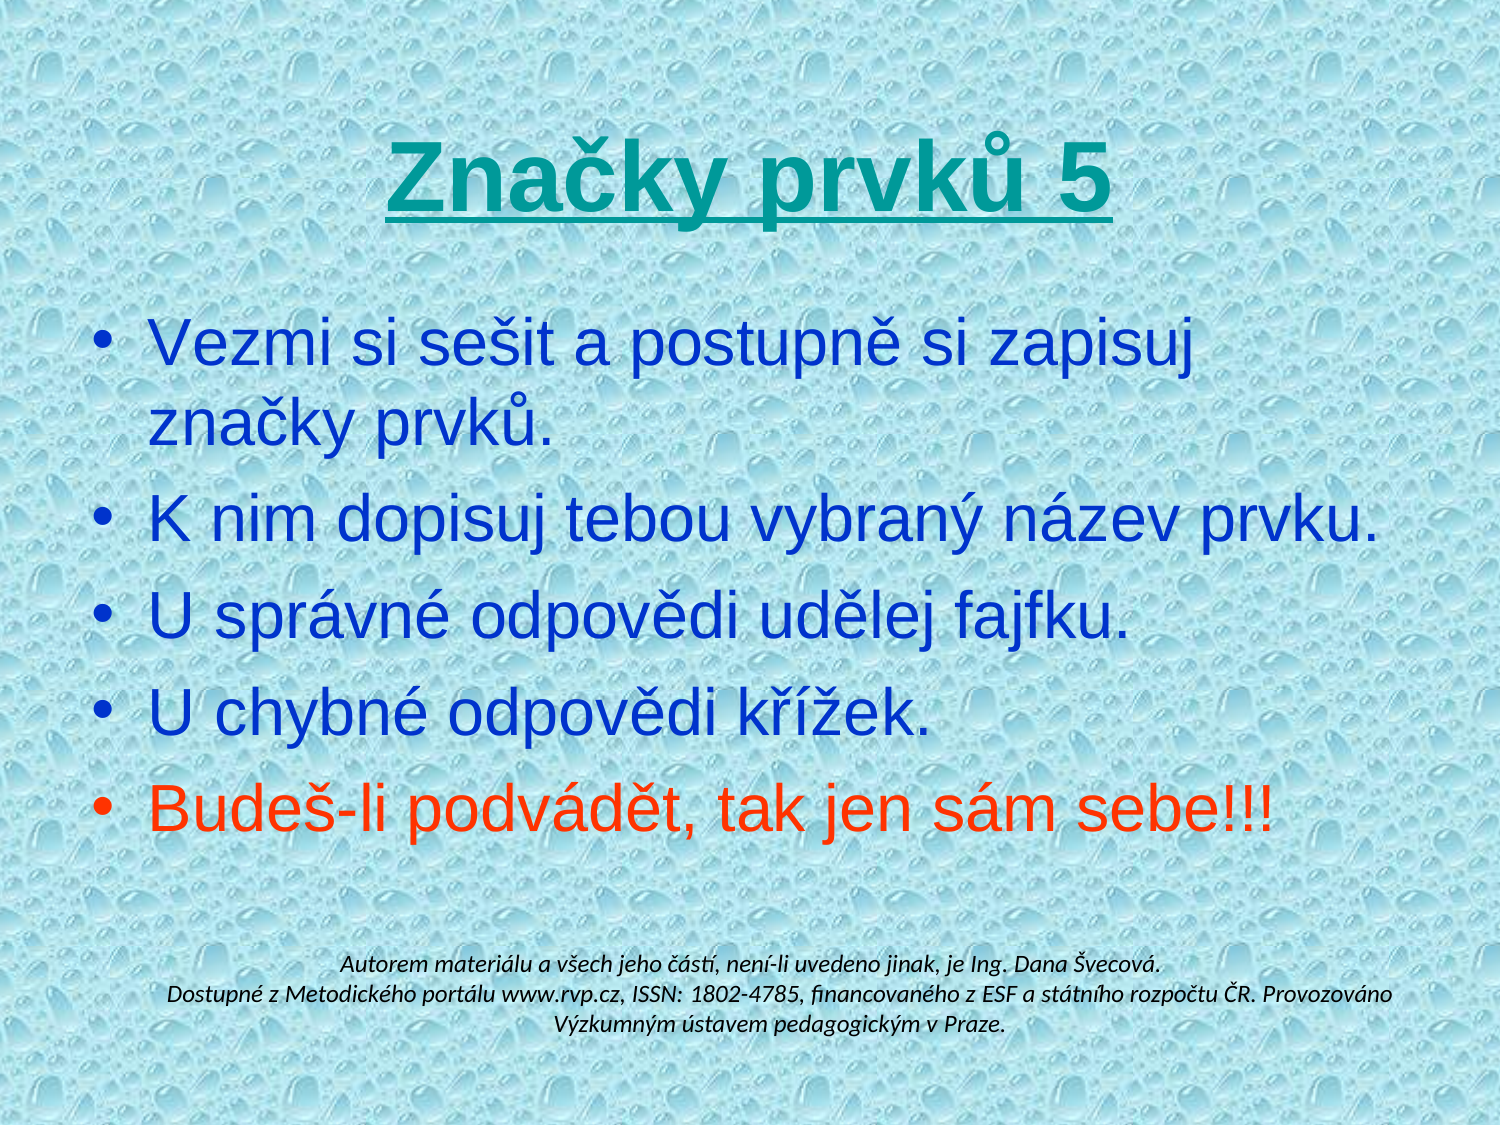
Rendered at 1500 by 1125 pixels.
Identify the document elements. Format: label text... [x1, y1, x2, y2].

list Vezmi si sešit a postupně si zapisuj značky prvků. K nim dopisuj tebou vybraný název prvku. U správné odpovědi udělej fajfku. U chybné odpovědi křížek. Budeš-li podvádět, tak jen sám sebe!!! Autorem materiálu a všech jeho částí, není-li uvedeno jinak, je Ing. Dana Švecová. Dostupné z Metodického portálu www.rvp.cz, ISSN: 1802-4785, financovaného z ESF a státního rozpočtu ČR. Provozováno Výzkumným ústavem pedagogickým v Praze. [76, 290, 1427, 1082]
title Značky prvků 5 [74, 104, 1424, 360]
picture [0, 0, 1500, 1125]
